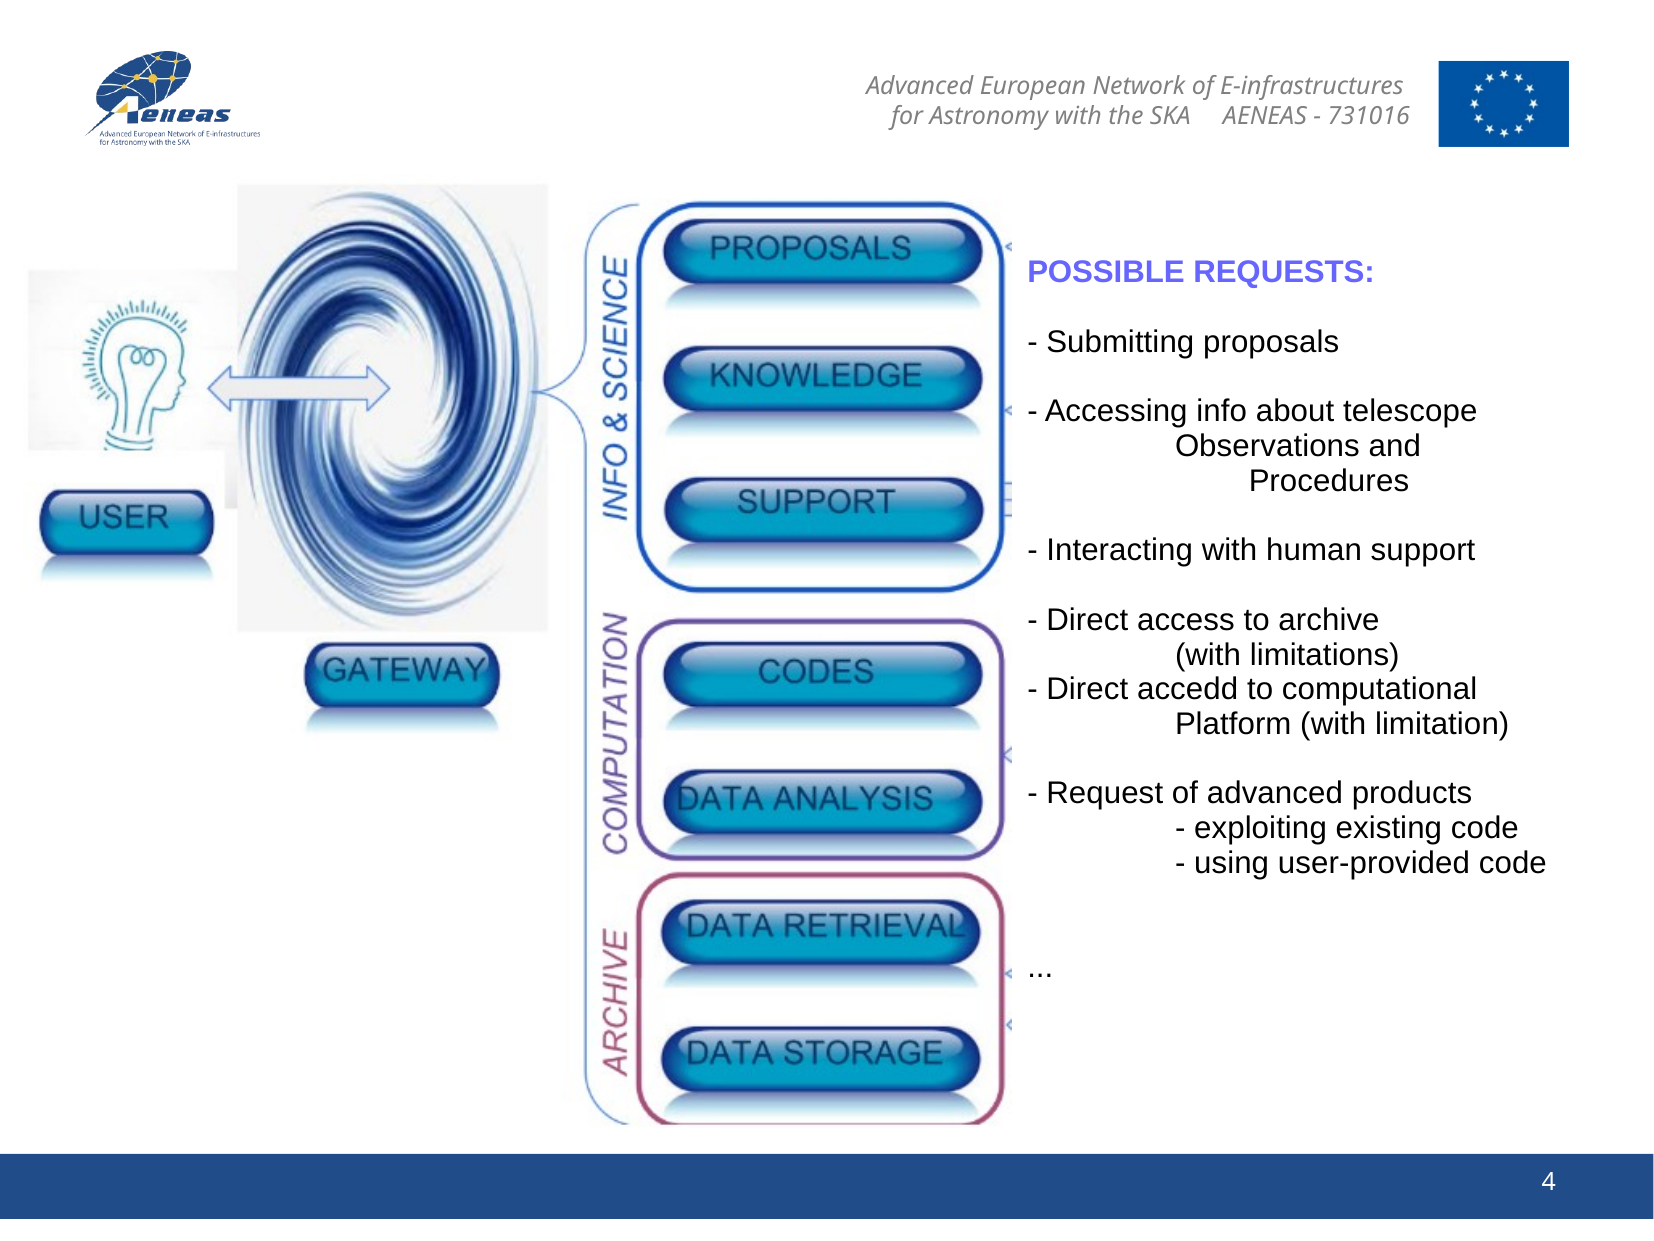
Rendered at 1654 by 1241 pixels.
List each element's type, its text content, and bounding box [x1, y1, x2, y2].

picture [1439, 62, 1569, 147]
text_box POSSIBLE REQUESTS: - Submitting proposals - Accessing info about telescope Observations and Procedures - Interacting with human support - Direct access to archive (with limitations) - Direct accedd to computational Platform (with limitation) - Request of advanced products - exploiting existing code - using user-provided code ... [1012, 247, 1619, 1068]
picture [84, 51, 260, 146]
picture [22, 174, 1012, 1133]
